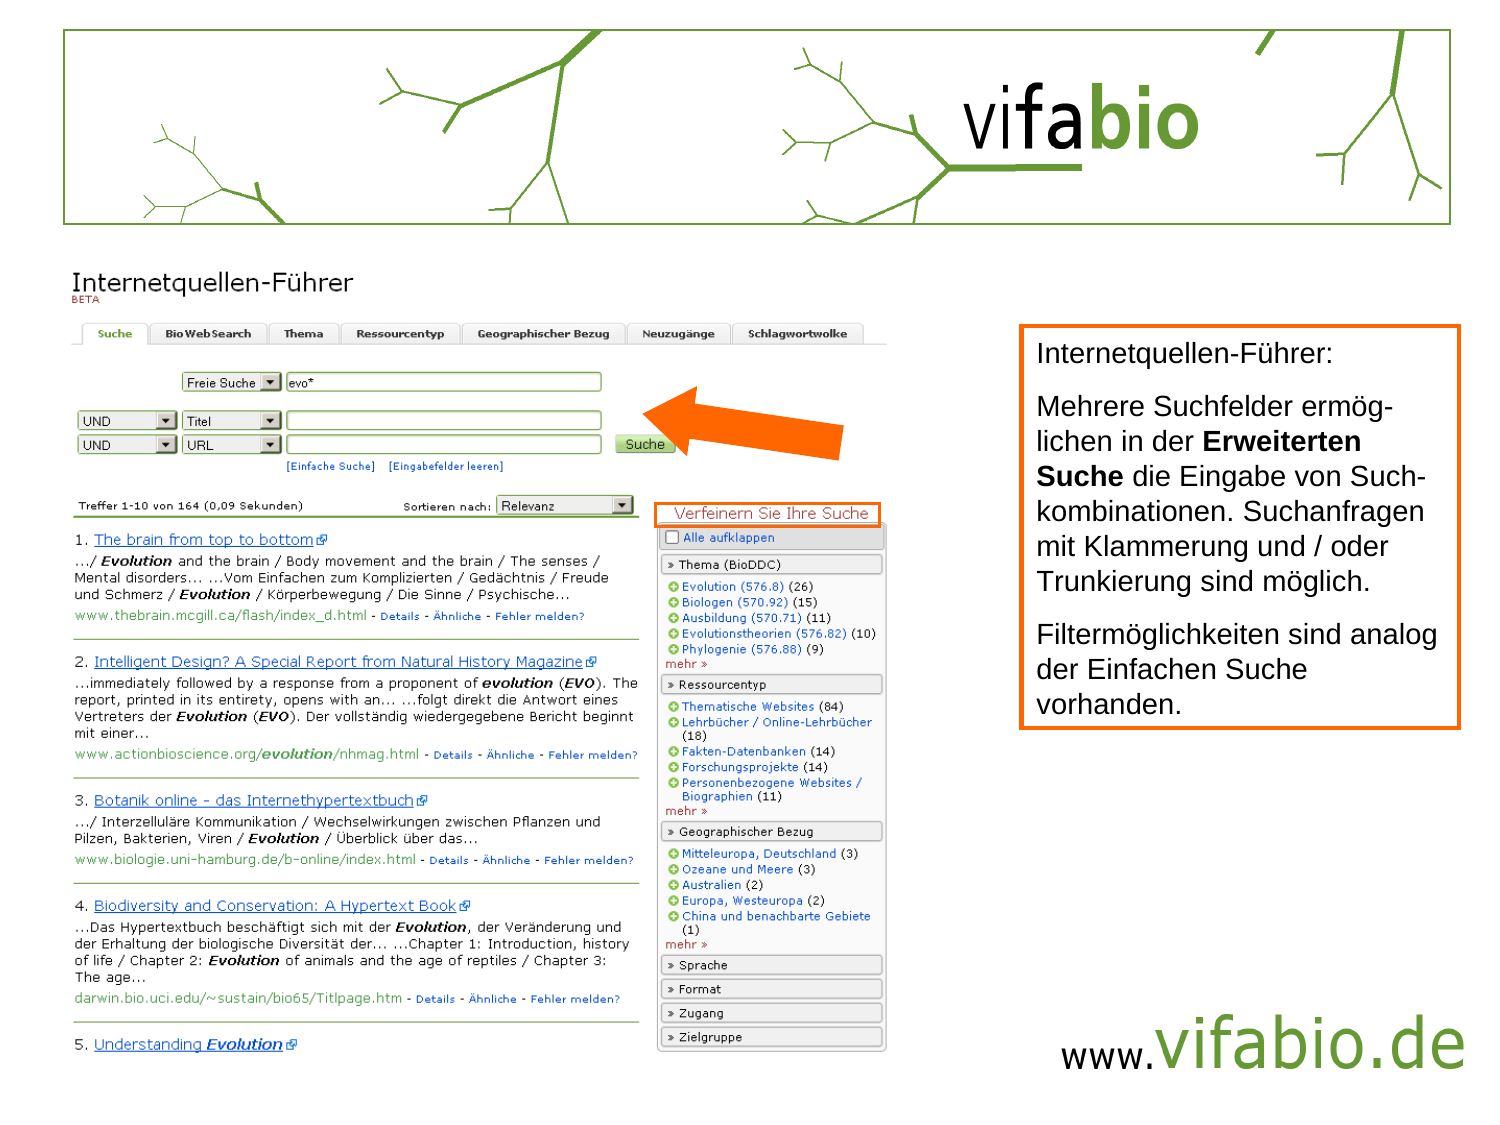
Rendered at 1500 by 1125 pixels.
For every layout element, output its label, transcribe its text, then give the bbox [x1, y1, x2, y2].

picture [64, 255, 896, 1057]
picture [65, 31, 1449, 223]
text_box [642, 386, 844, 461]
picture [1009, 964, 1500, 1125]
text_box Internetquellen-Führer: Mehrere Suchfelder ermög-lichen in der Erweiterten Suche die Eingabe von Such-kombinationen. Suchanfragen mit Klammerung und / oder Trunkierung sind möglich. Filtermöglichkeiten sind analog der Einfachen Suche vorhanden. [1021, 326, 1459, 728]
